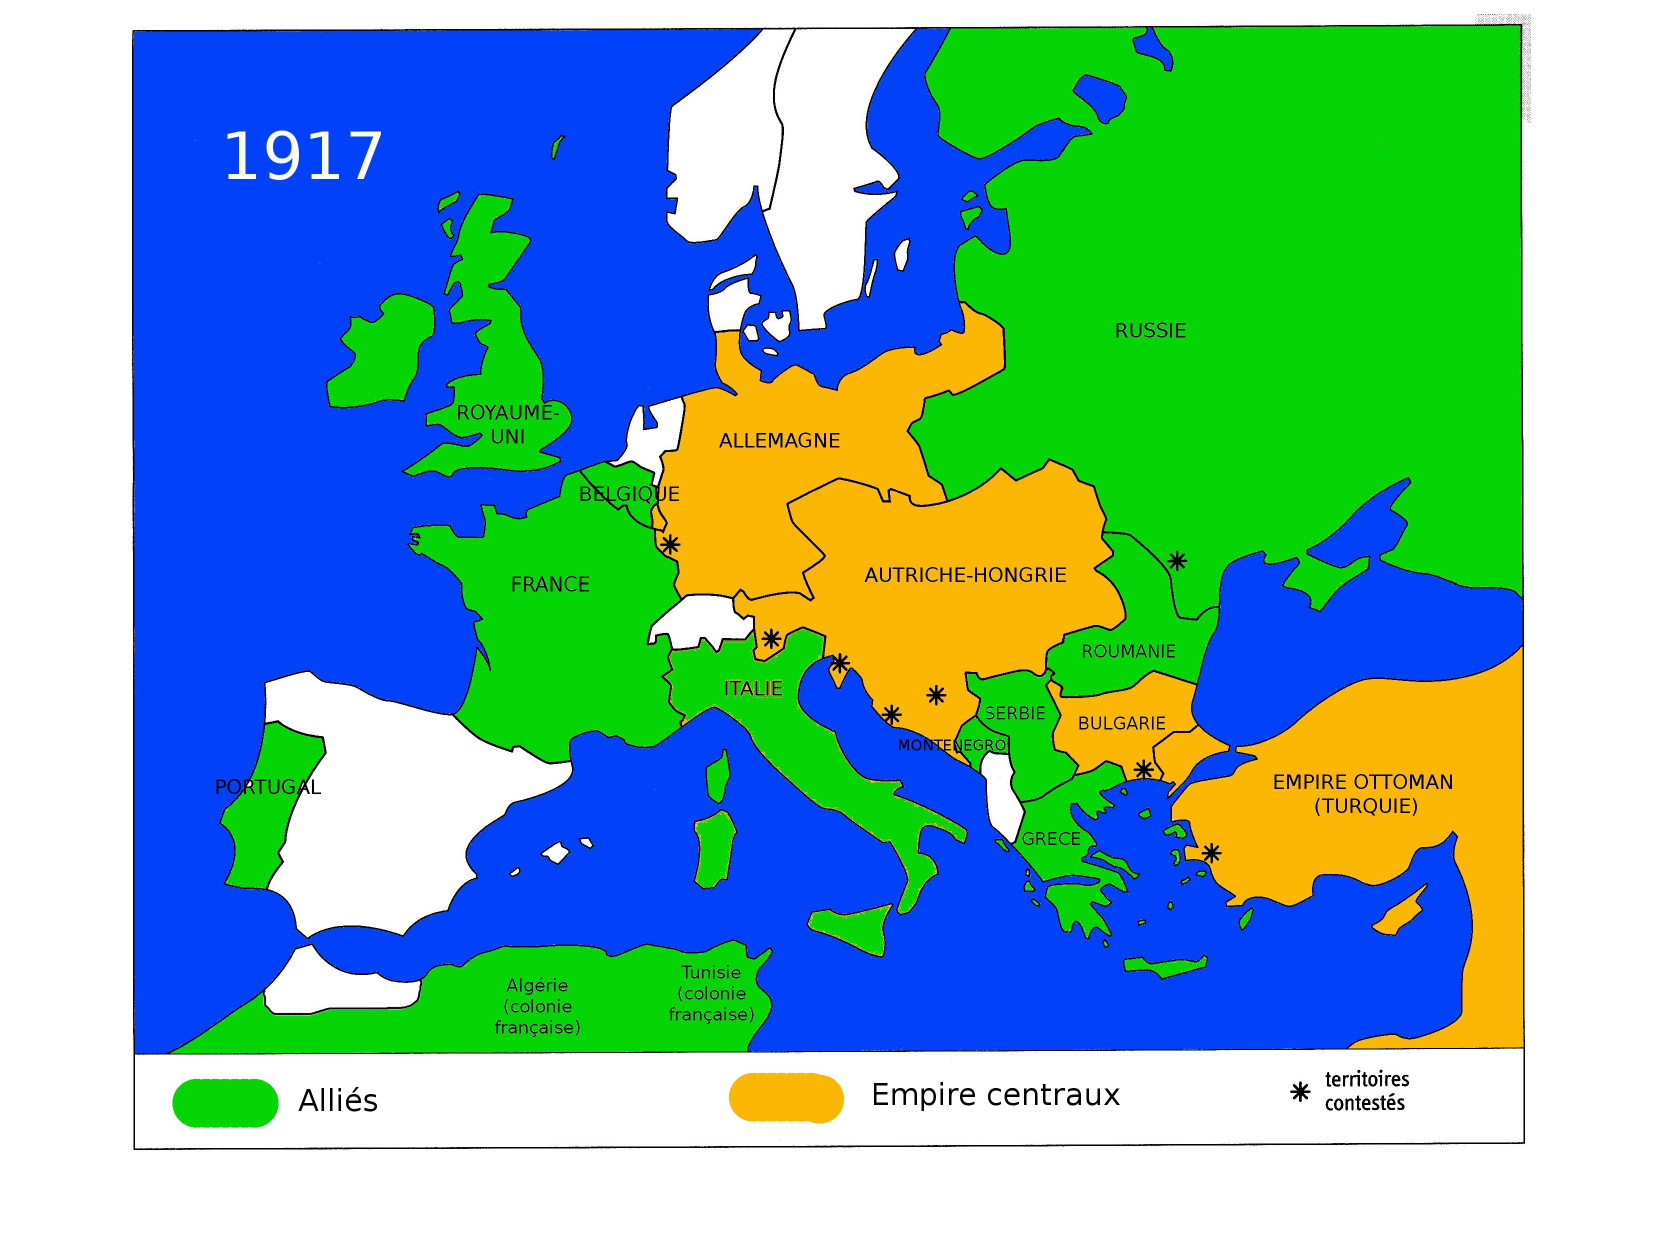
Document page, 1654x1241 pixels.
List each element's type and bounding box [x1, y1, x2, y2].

picture [124, 14, 1531, 1152]
